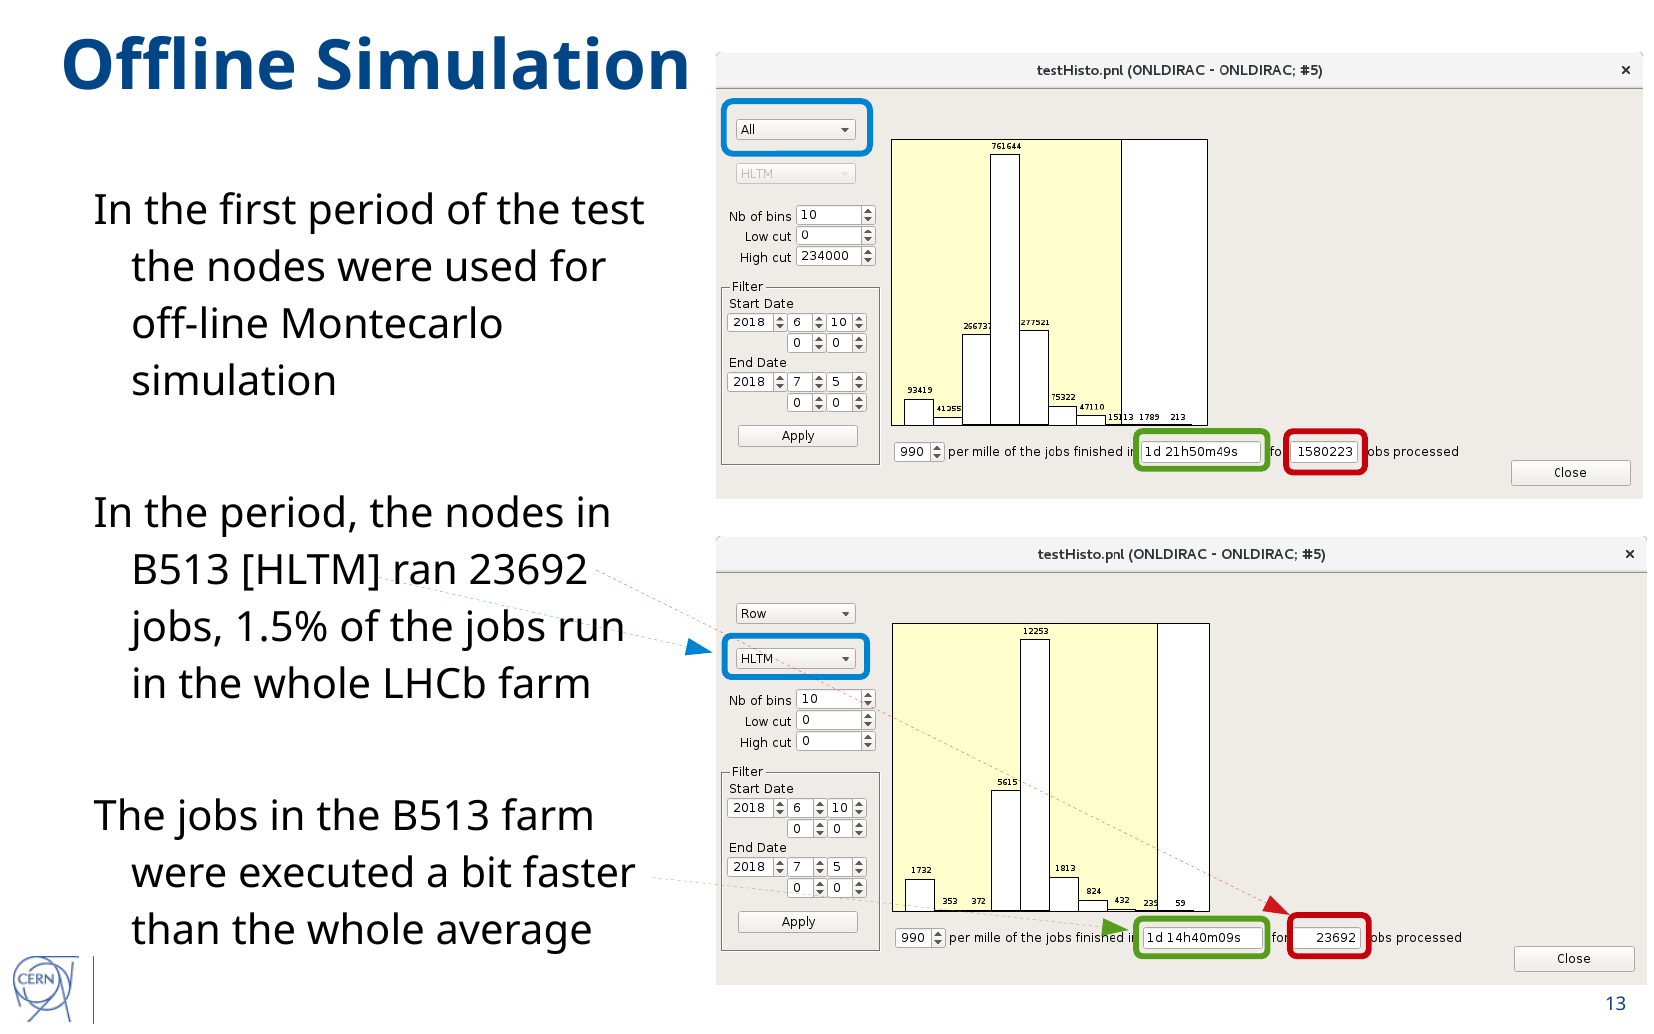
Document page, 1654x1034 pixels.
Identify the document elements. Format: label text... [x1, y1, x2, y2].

picture [716, 536, 1647, 985]
picture [13, 956, 78, 1032]
picture [716, 52, 1643, 499]
text_box In the first period of the test the nodes were used for off-line Montecarlo simulation In the period, the nodes in B513 [HLTM] ran 23692 jobs, 1.5% of the jobs run in the whole LHCb farm The jobs in the B513 farm were executed a bit faster than the whole average [78, 172, 679, 1031]
title Offline Simulation [60, 0, 1528, 138]
